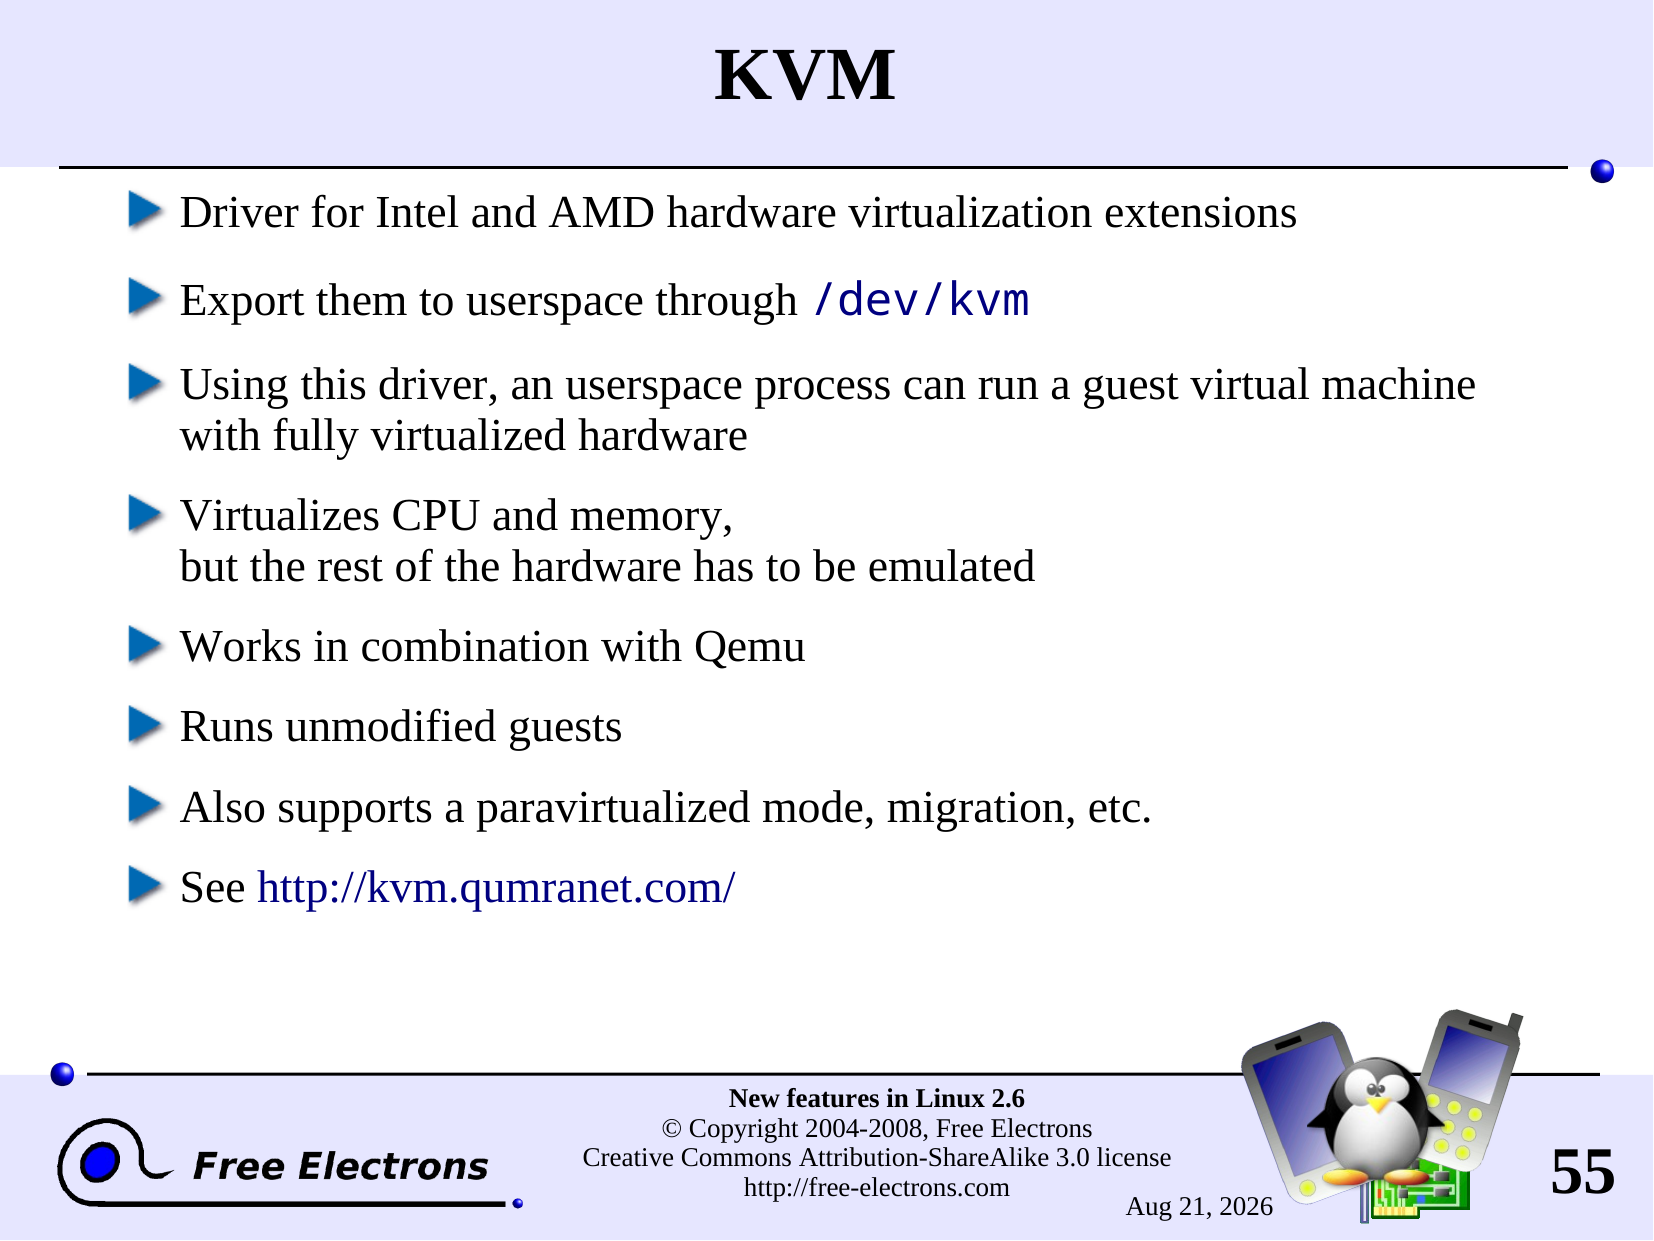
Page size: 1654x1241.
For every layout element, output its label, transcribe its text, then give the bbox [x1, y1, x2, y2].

picture [50, 1107, 527, 1216]
title KVM [60, 25, 1551, 124]
picture [1225, 1008, 1538, 1241]
list Driver for Intel and AMD hardware virtualization extensions Export them to userspace through /dev/kvm Using this driver, an userspace process can run a guest virtual machine with fully virtualized hardware Virtualizes CPU and memory, but the rest of the hardware has to be emulated Works in combination with Qemu Runs unmodified guests Also supports a paravirtualized mode, migration, etc. See http://kvm.qumranet.com/ [108, 186, 1521, 1037]
